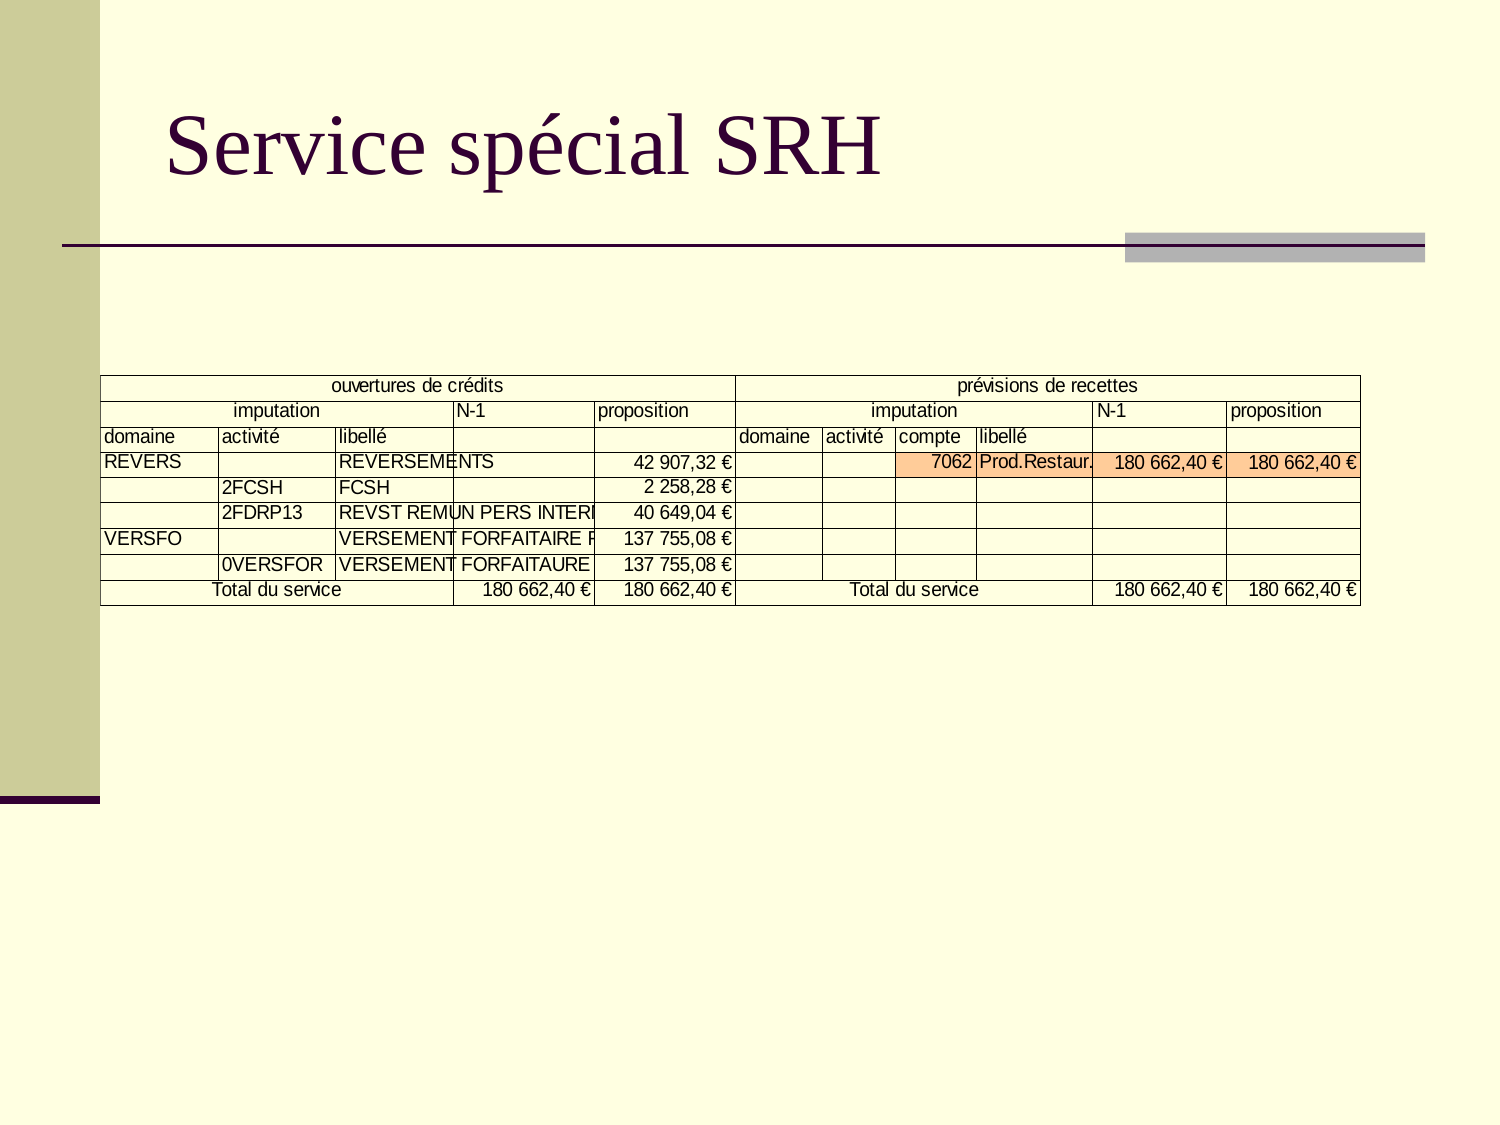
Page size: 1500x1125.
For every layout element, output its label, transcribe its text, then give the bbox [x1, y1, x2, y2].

chart [100, 375, 1363, 608]
title Service spécial SRH [150, 45, 1426, 234]
